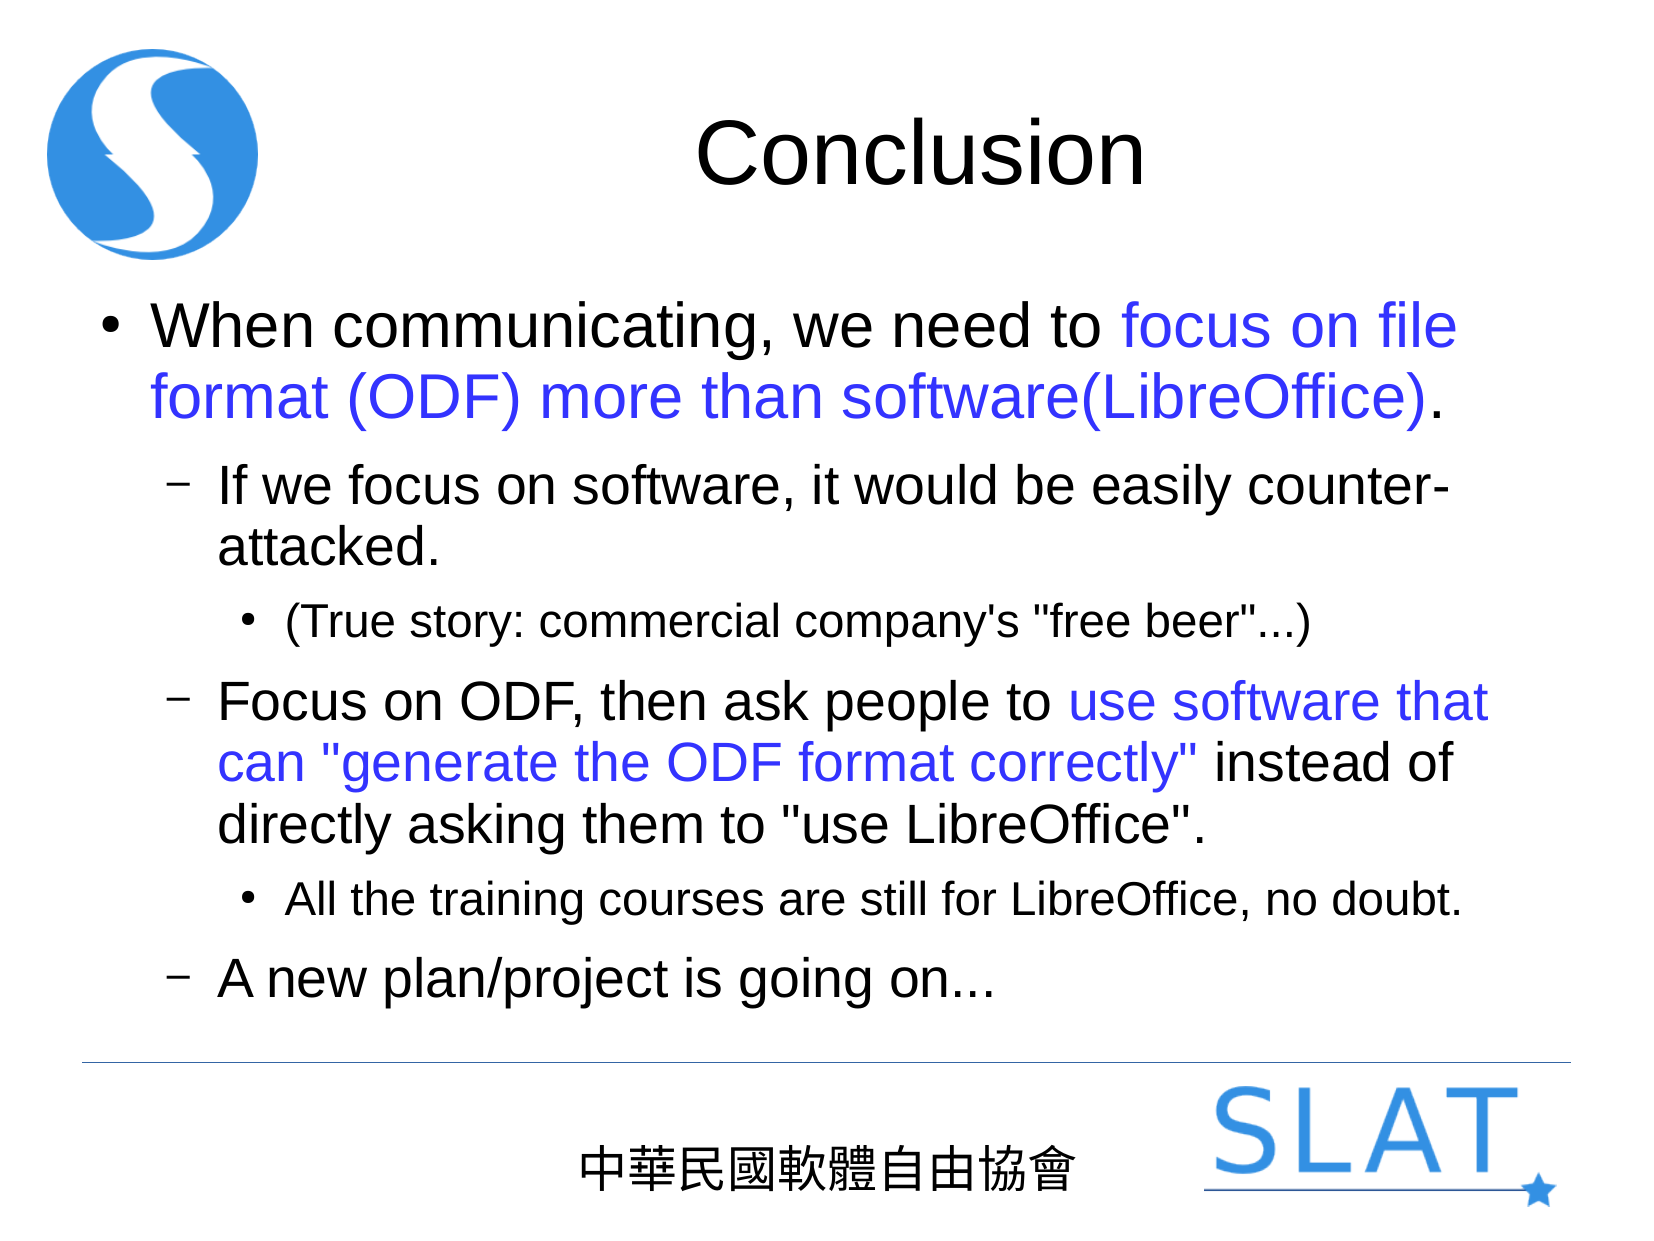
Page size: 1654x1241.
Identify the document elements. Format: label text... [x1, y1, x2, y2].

title Conclusion [271, 49, 1571, 257]
picture [1204, 1086, 1557, 1207]
picture [47, 49, 258, 260]
list When communicating, we need to focus on file format (ODF) more than software(LibreOffice). If we focus on software, it would be easily counter-attacked. (True story: commercial company's "free beer"...) Focus on ODF, then ask people to use software that can "generate the ODF format correctly" instead of directly asking them to "use LibreOffice". All the training courses are still for LibreOffice, no doubt. A new plan/project is going on... [82, 290, 1571, 1010]
